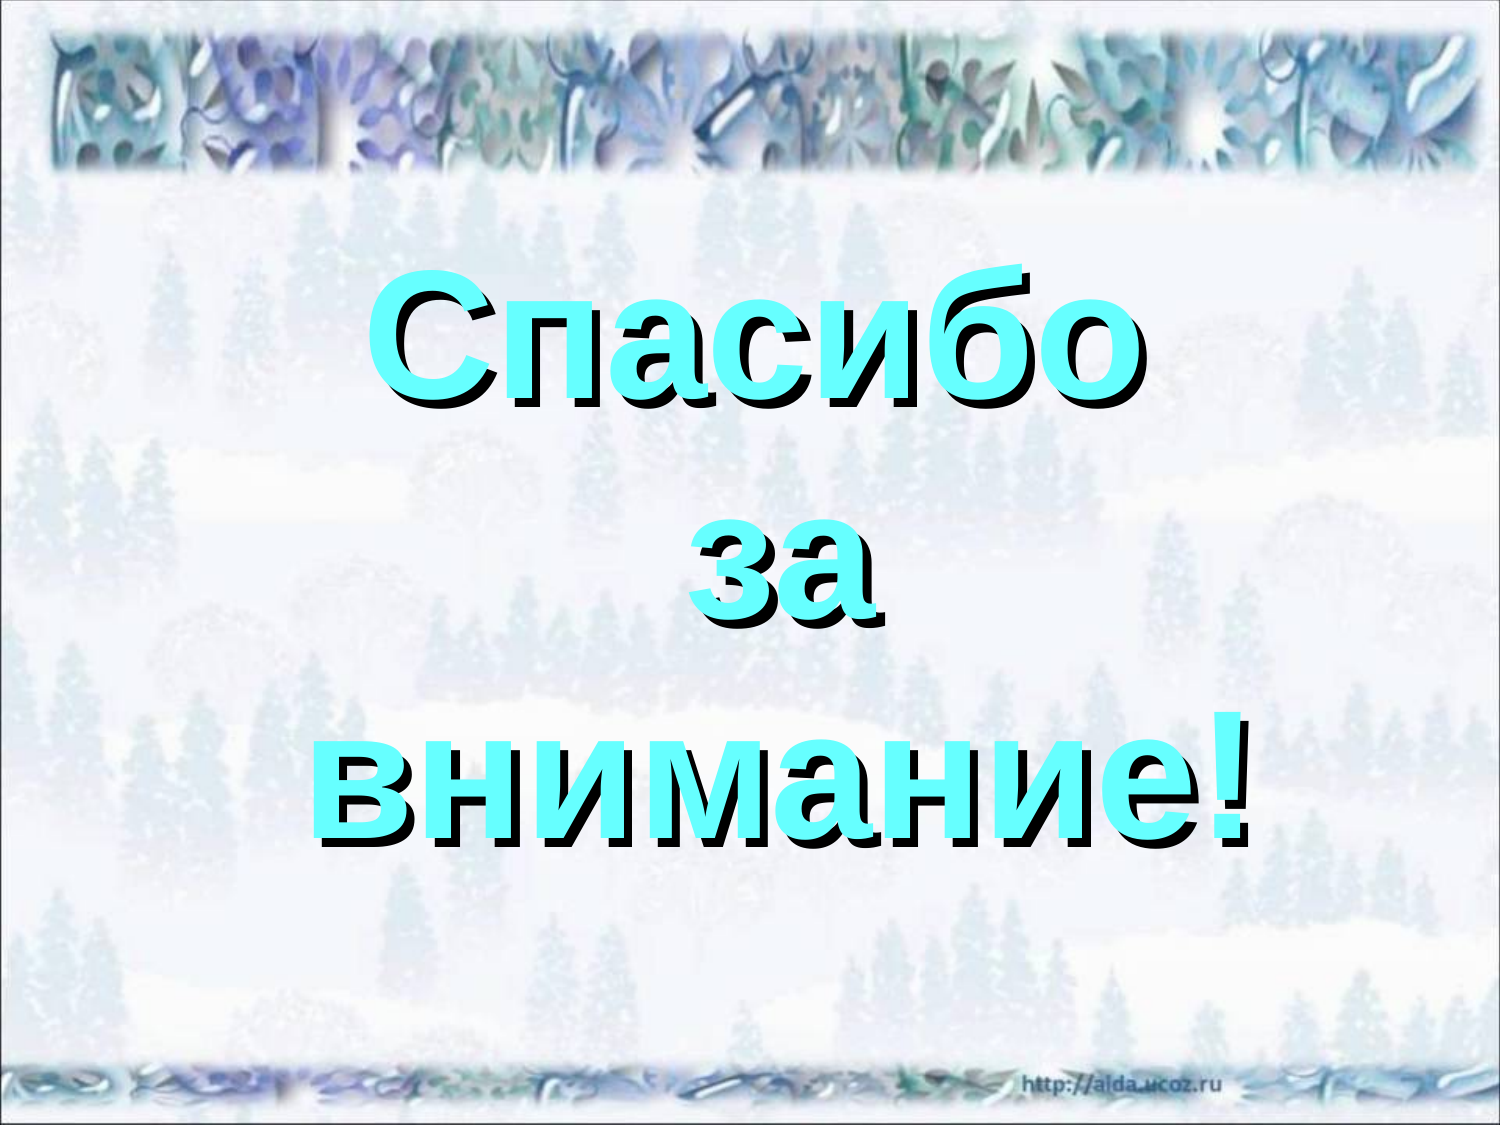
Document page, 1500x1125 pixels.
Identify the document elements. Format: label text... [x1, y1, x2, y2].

picture [0, 0, 1500, 1125]
text_box Спасибо за внимание! [184, 208, 1376, 883]
